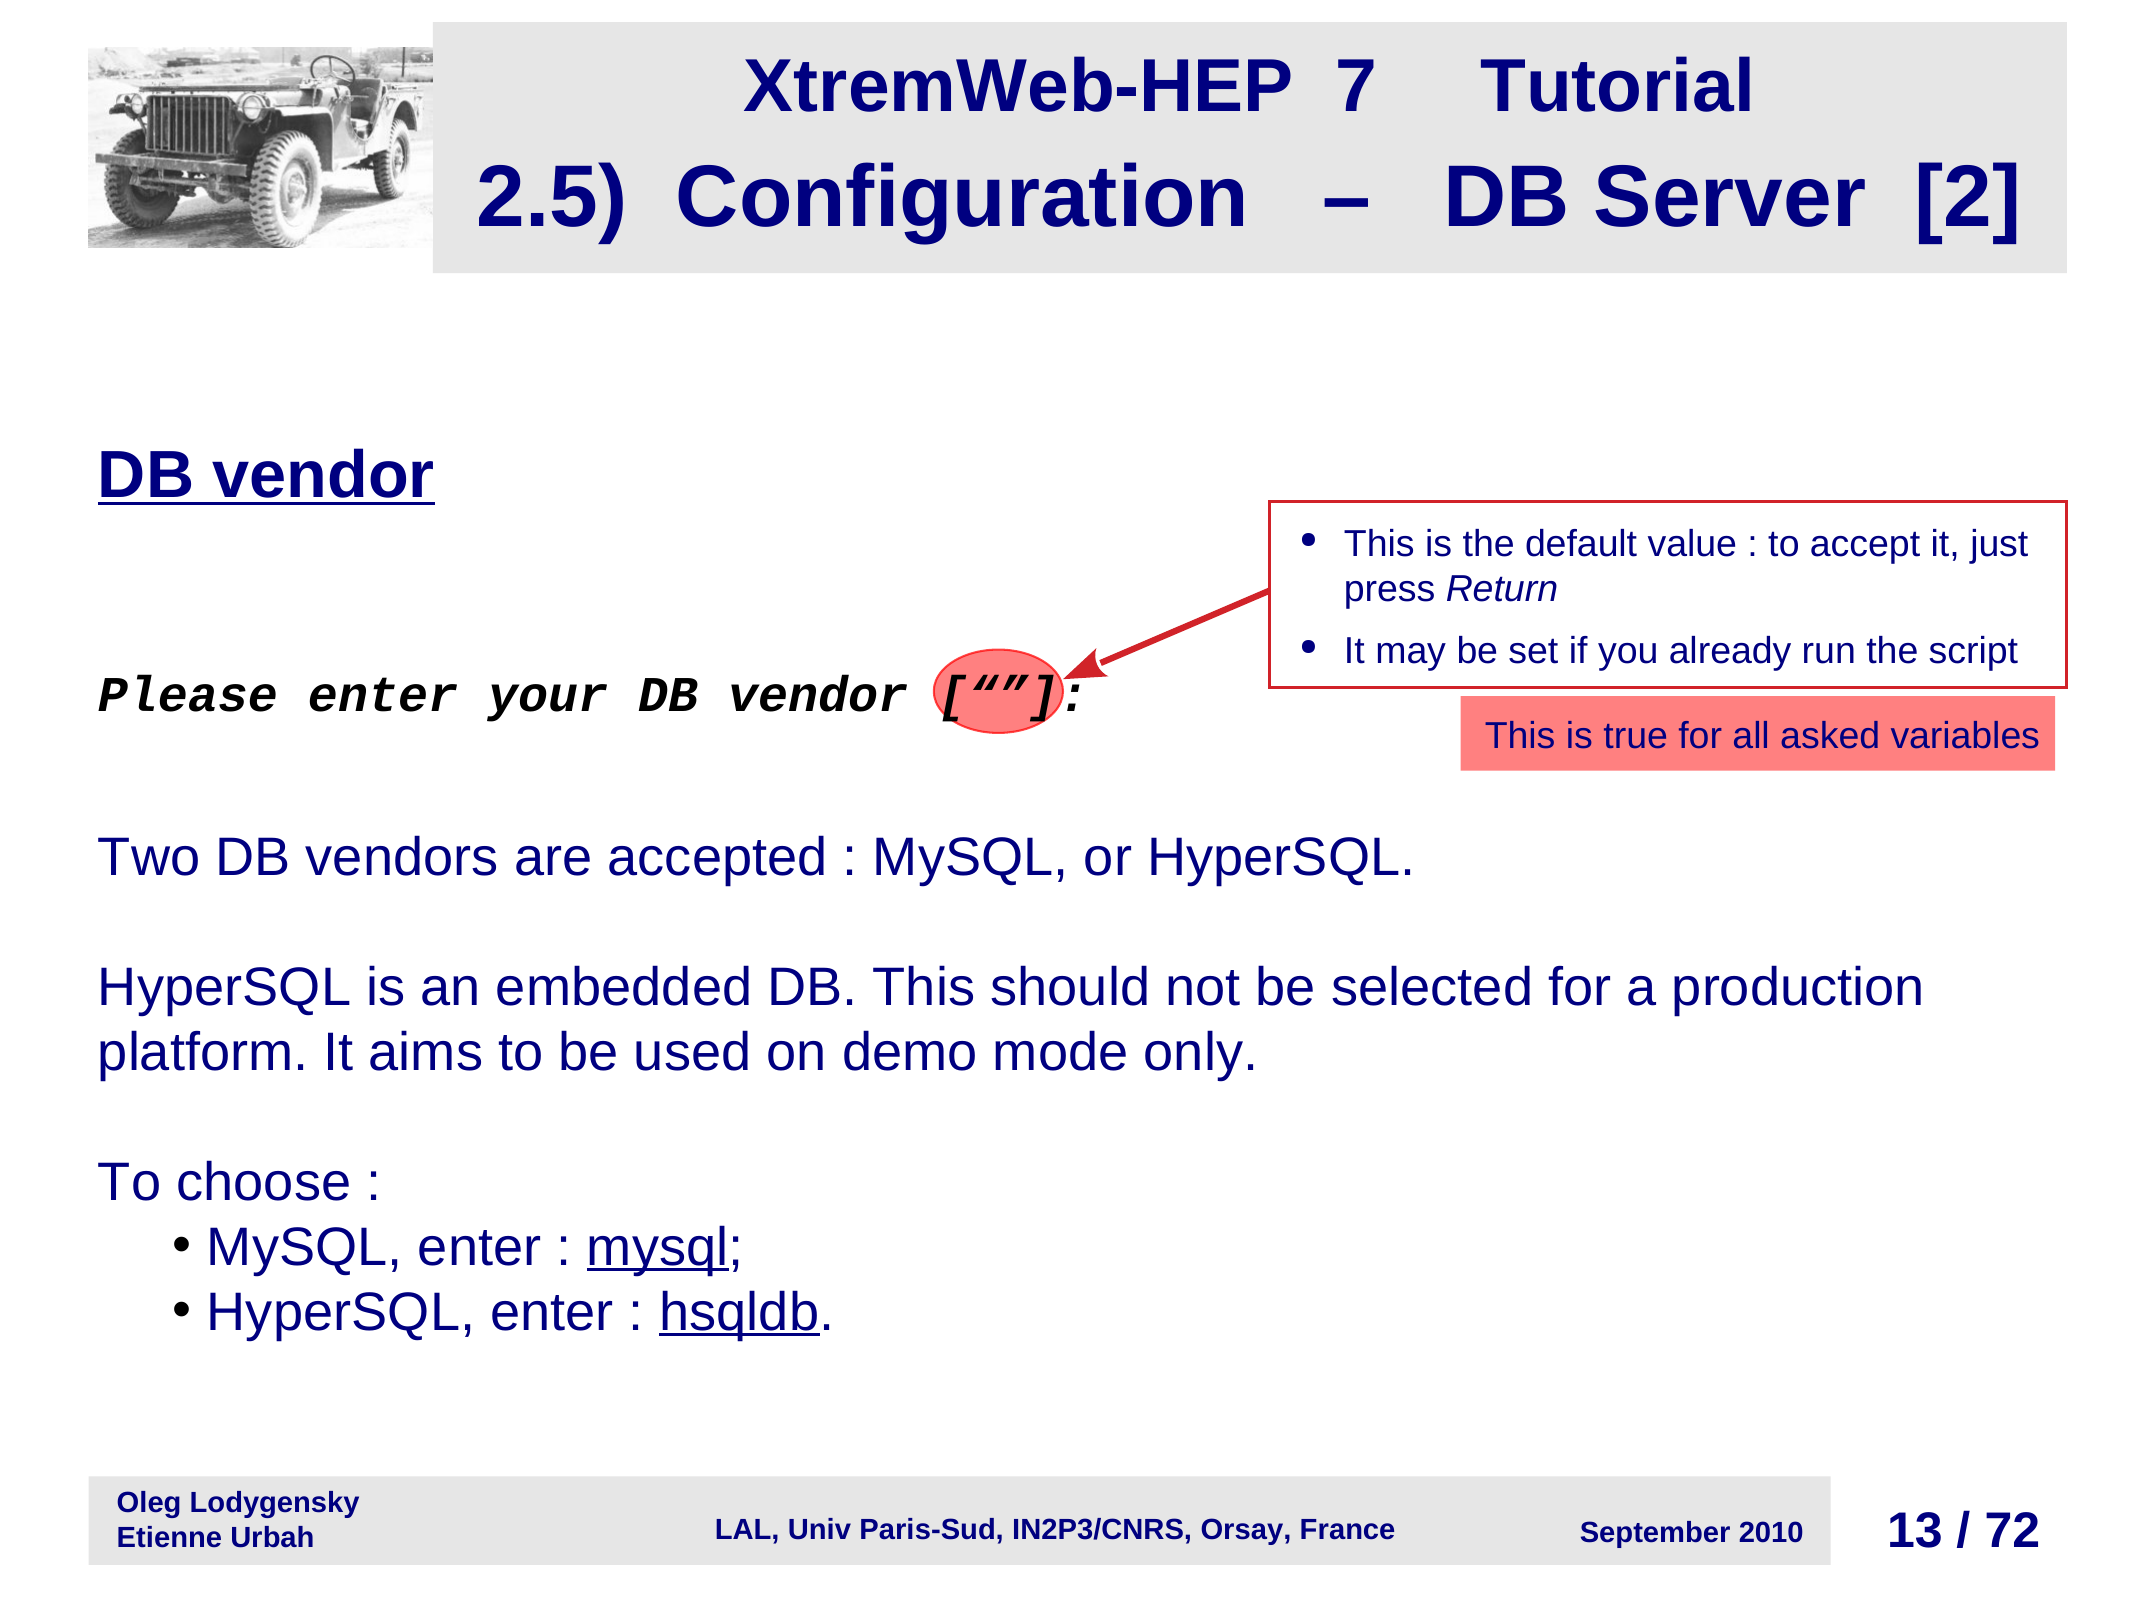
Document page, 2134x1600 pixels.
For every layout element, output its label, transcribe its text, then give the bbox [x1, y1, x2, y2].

text_box DB vendor Please enter your DB vendor [“”]: Two DB vendors are accepted : MySQL, or HyperSQL. HyperSQL is an embedded DB. This should not be selected for a production platform. It aims to be used on demo mode only. To choose : MySQL, enter : mysql; HyperSQL, enter : hsqldb. [88, 431, 2094, 1415]
title 2.5) Configuration – DB Server [2] [442, 118, 2067, 266]
picture [88, 47, 433, 248]
text_box This is true for all asked variables [1460, 696, 2056, 771]
text_box This is the default value : to accept it, just press Return It may be set if you already run the script [1269, 501, 2067, 688]
